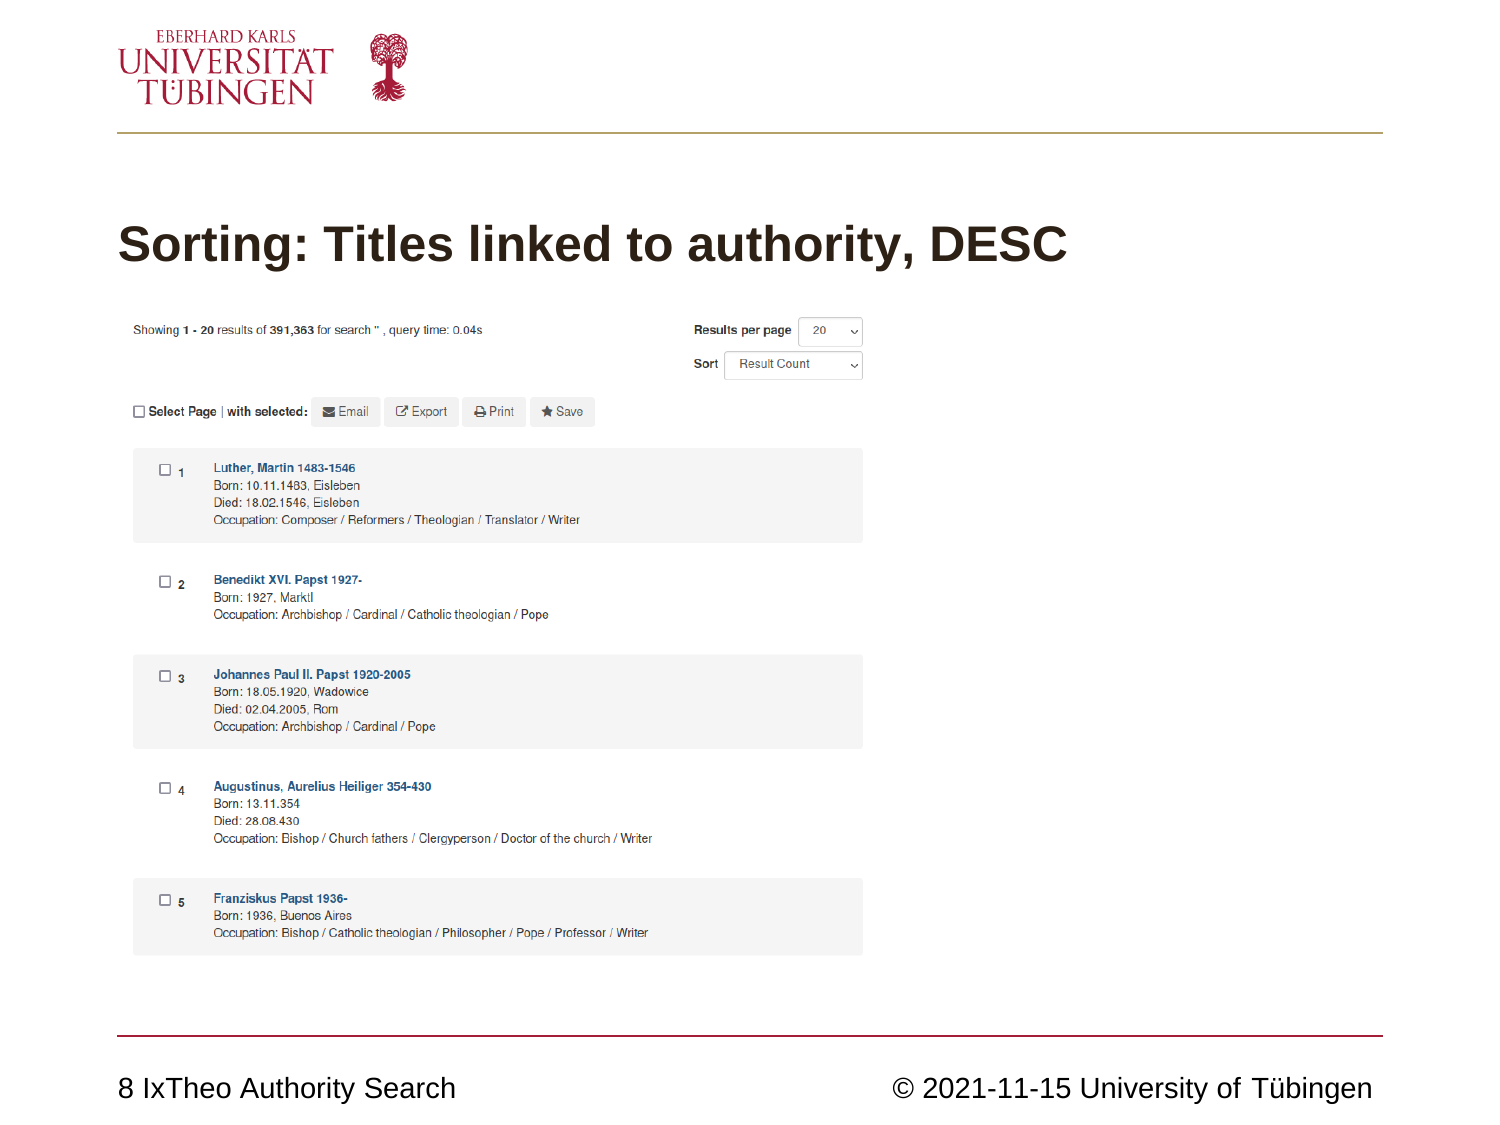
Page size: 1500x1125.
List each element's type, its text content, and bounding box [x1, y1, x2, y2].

picture [130, 314, 875, 969]
picture [117, 29, 408, 105]
title Sorting: Titles linked to authority, DESC [117, 211, 1382, 272]
